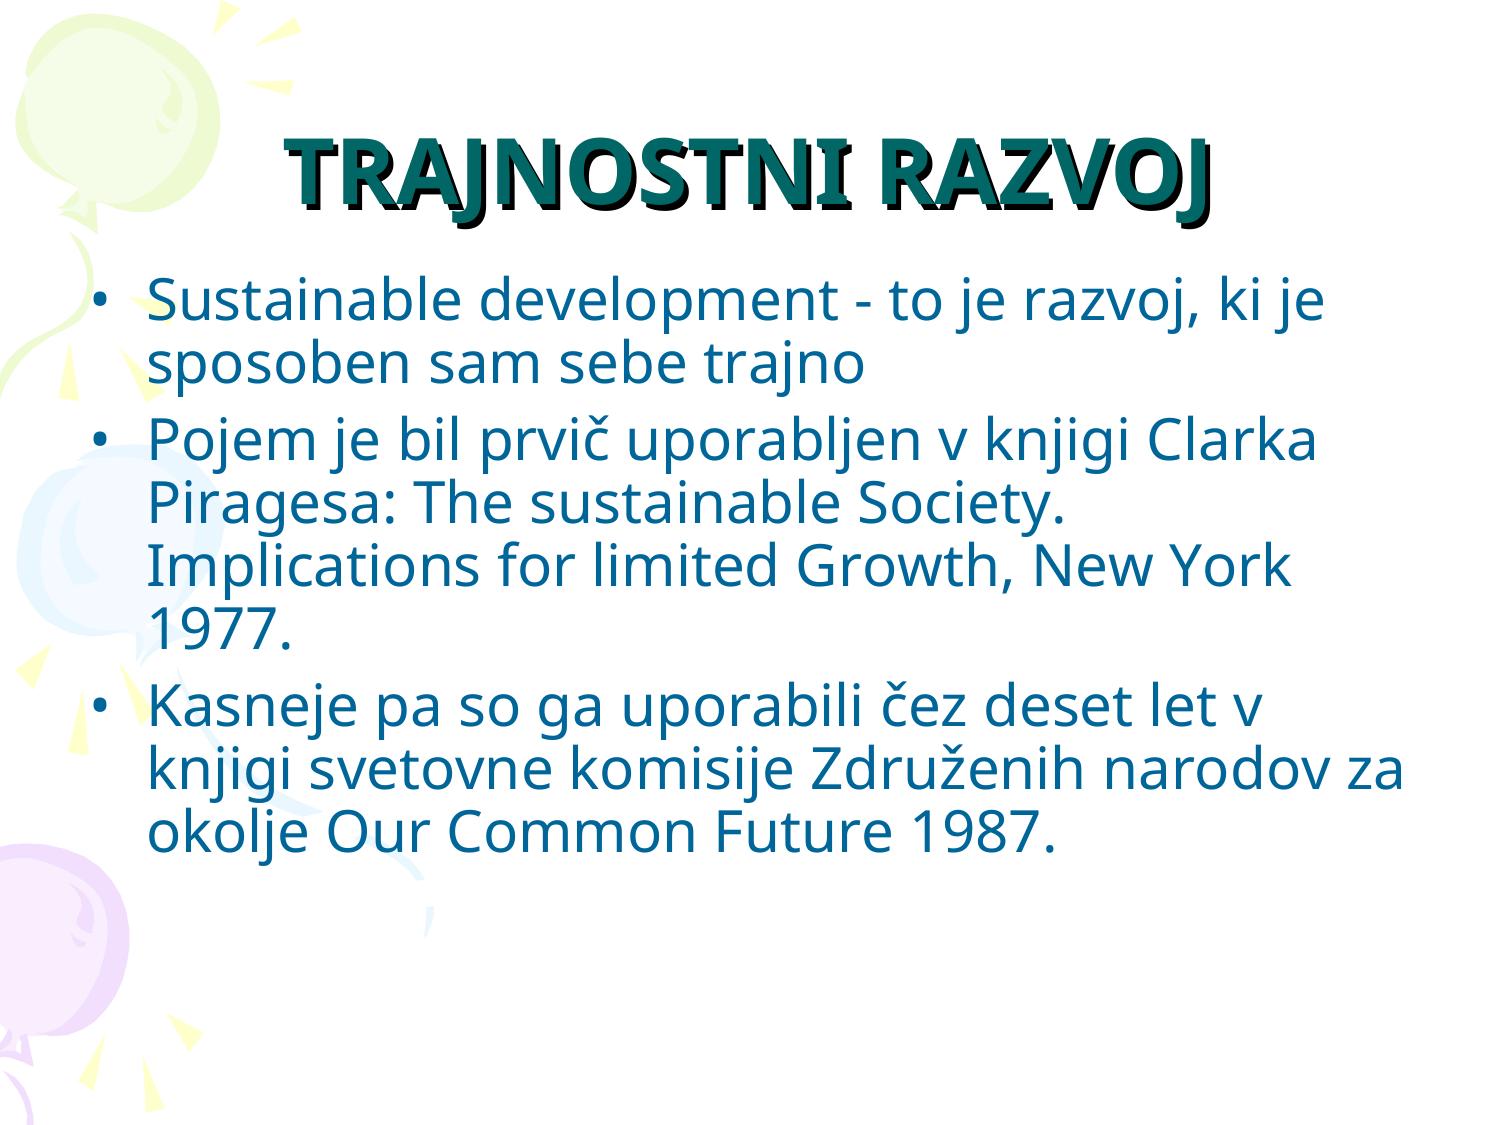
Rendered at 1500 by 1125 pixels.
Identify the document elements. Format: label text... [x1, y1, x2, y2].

title TRAJNOSTNI RAZVOJ [72, 16, 1426, 233]
list Sustainable development - to je razvoj, ki je sposoben sam sebe trajno Pojem je bil prvič uporabljen v knjigi Clarka Piragesa: The sustainable Society. Implications for limited Growth, New York 1977. Kasneje pa so ga uporabili čez deset let v knjigi svetovne komisije Združenih narodov za okolje Our Common Future 1987. [75, 262, 1426, 994]
